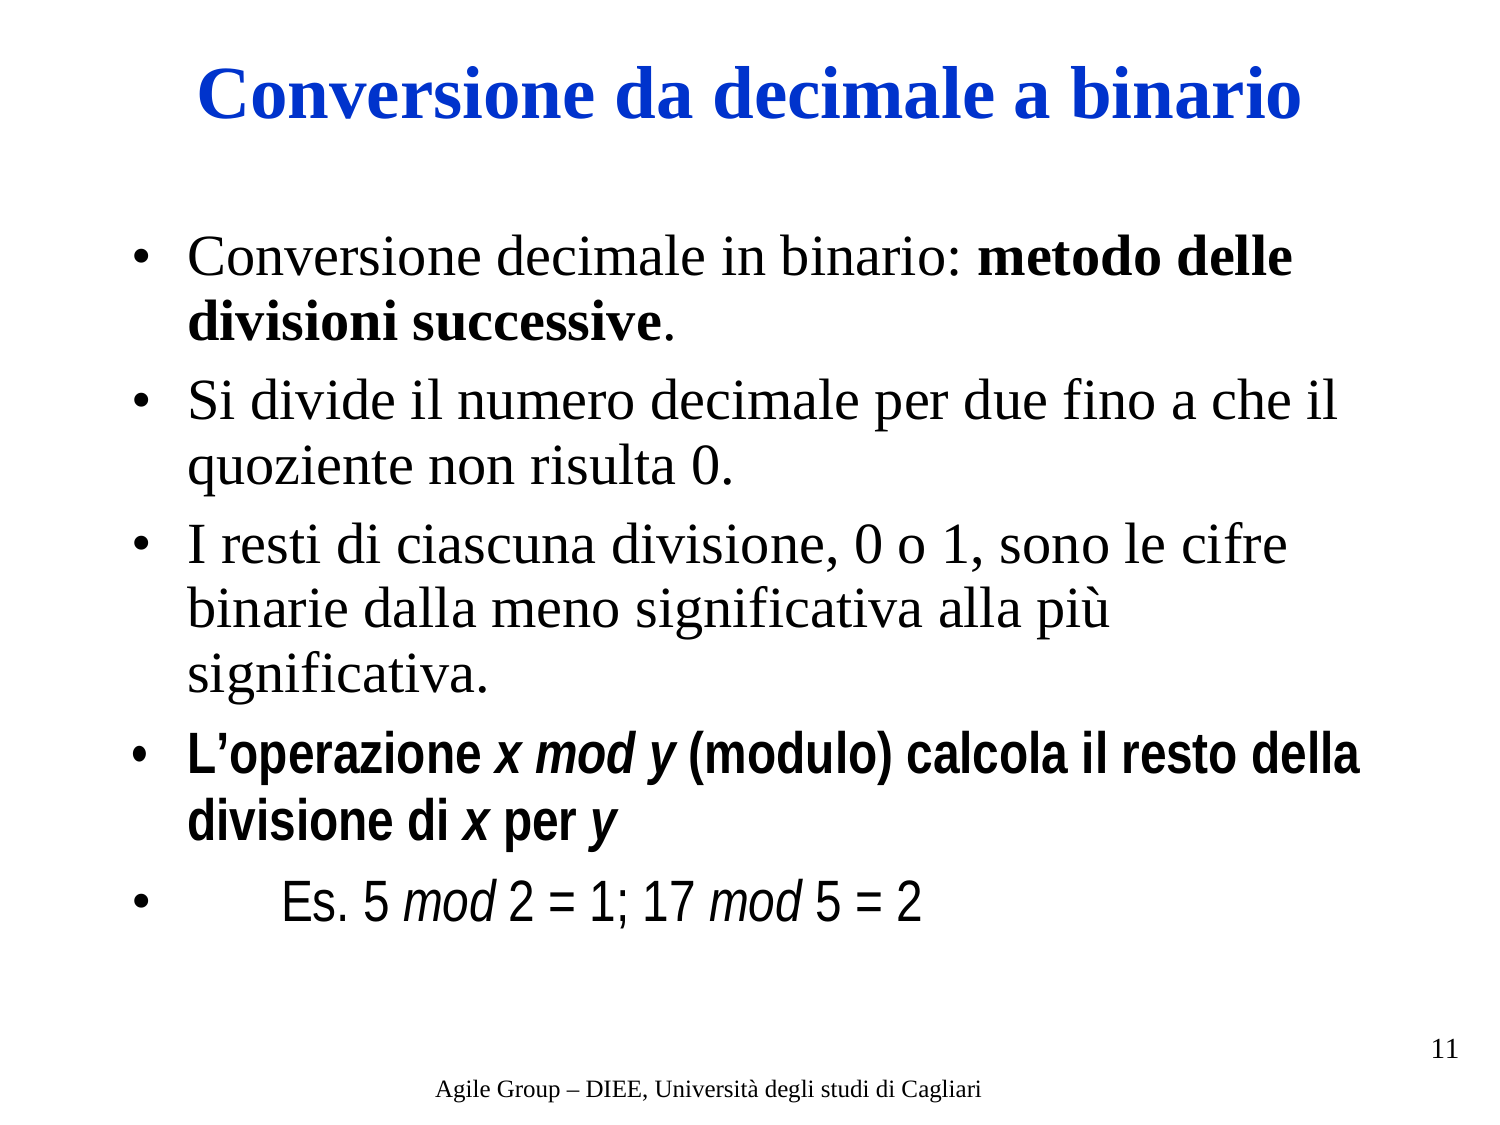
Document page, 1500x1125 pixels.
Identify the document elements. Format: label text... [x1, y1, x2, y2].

title Conversione da decimale a binario [112, 12, 1388, 175]
list Conversione decimale in binario: metodo delle divisioni successive. Si divide il numero decimale per due fino a che il quoziente non risulta 0. I resti di ciascuna divisione, 0 o 1, sono le cifre binarie dalla meno significativa alla più significativa. L’operazione x mod y (modulo) calcola il resto della divisione di x per y Es. 5 mod 2 = 1; 17 mod 5 = 2 [116, 216, 1392, 1013]
